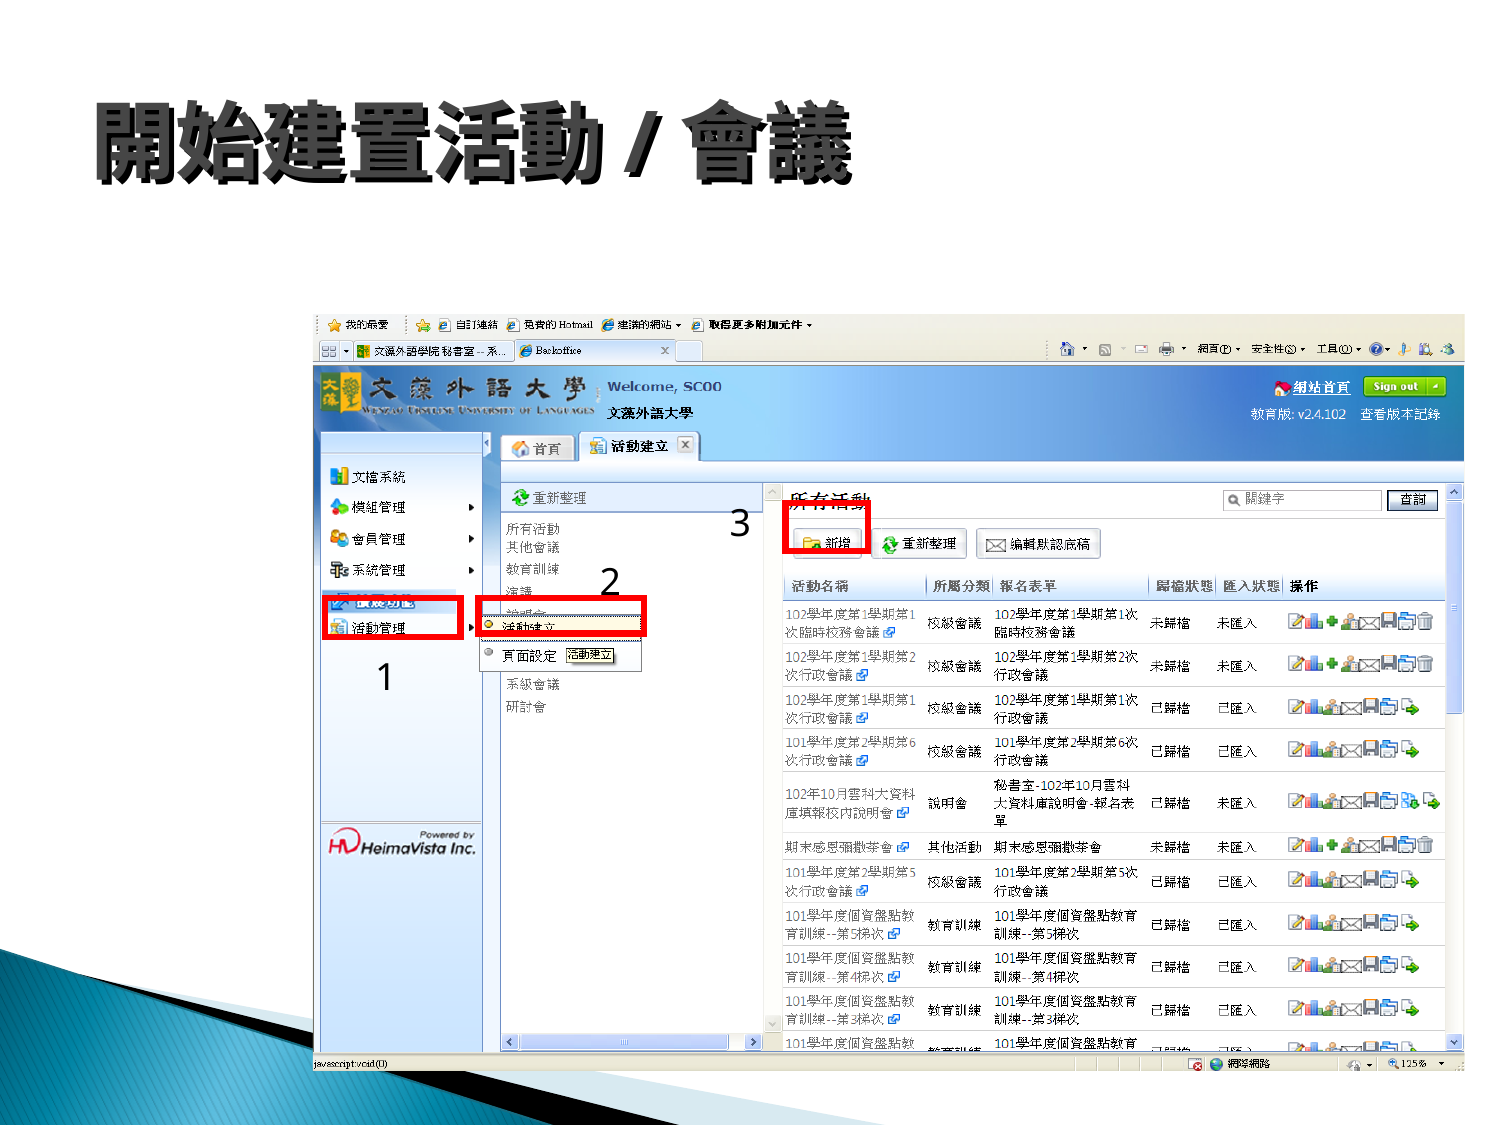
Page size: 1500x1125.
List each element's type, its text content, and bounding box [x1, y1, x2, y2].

text_box 1 [360, 645, 431, 706]
text_box 3 [714, 491, 786, 553]
picture [312, 314, 1465, 1071]
text_box 2 [584, 550, 656, 612]
title 開始建置活動/會議 [75, 45, 1426, 233]
